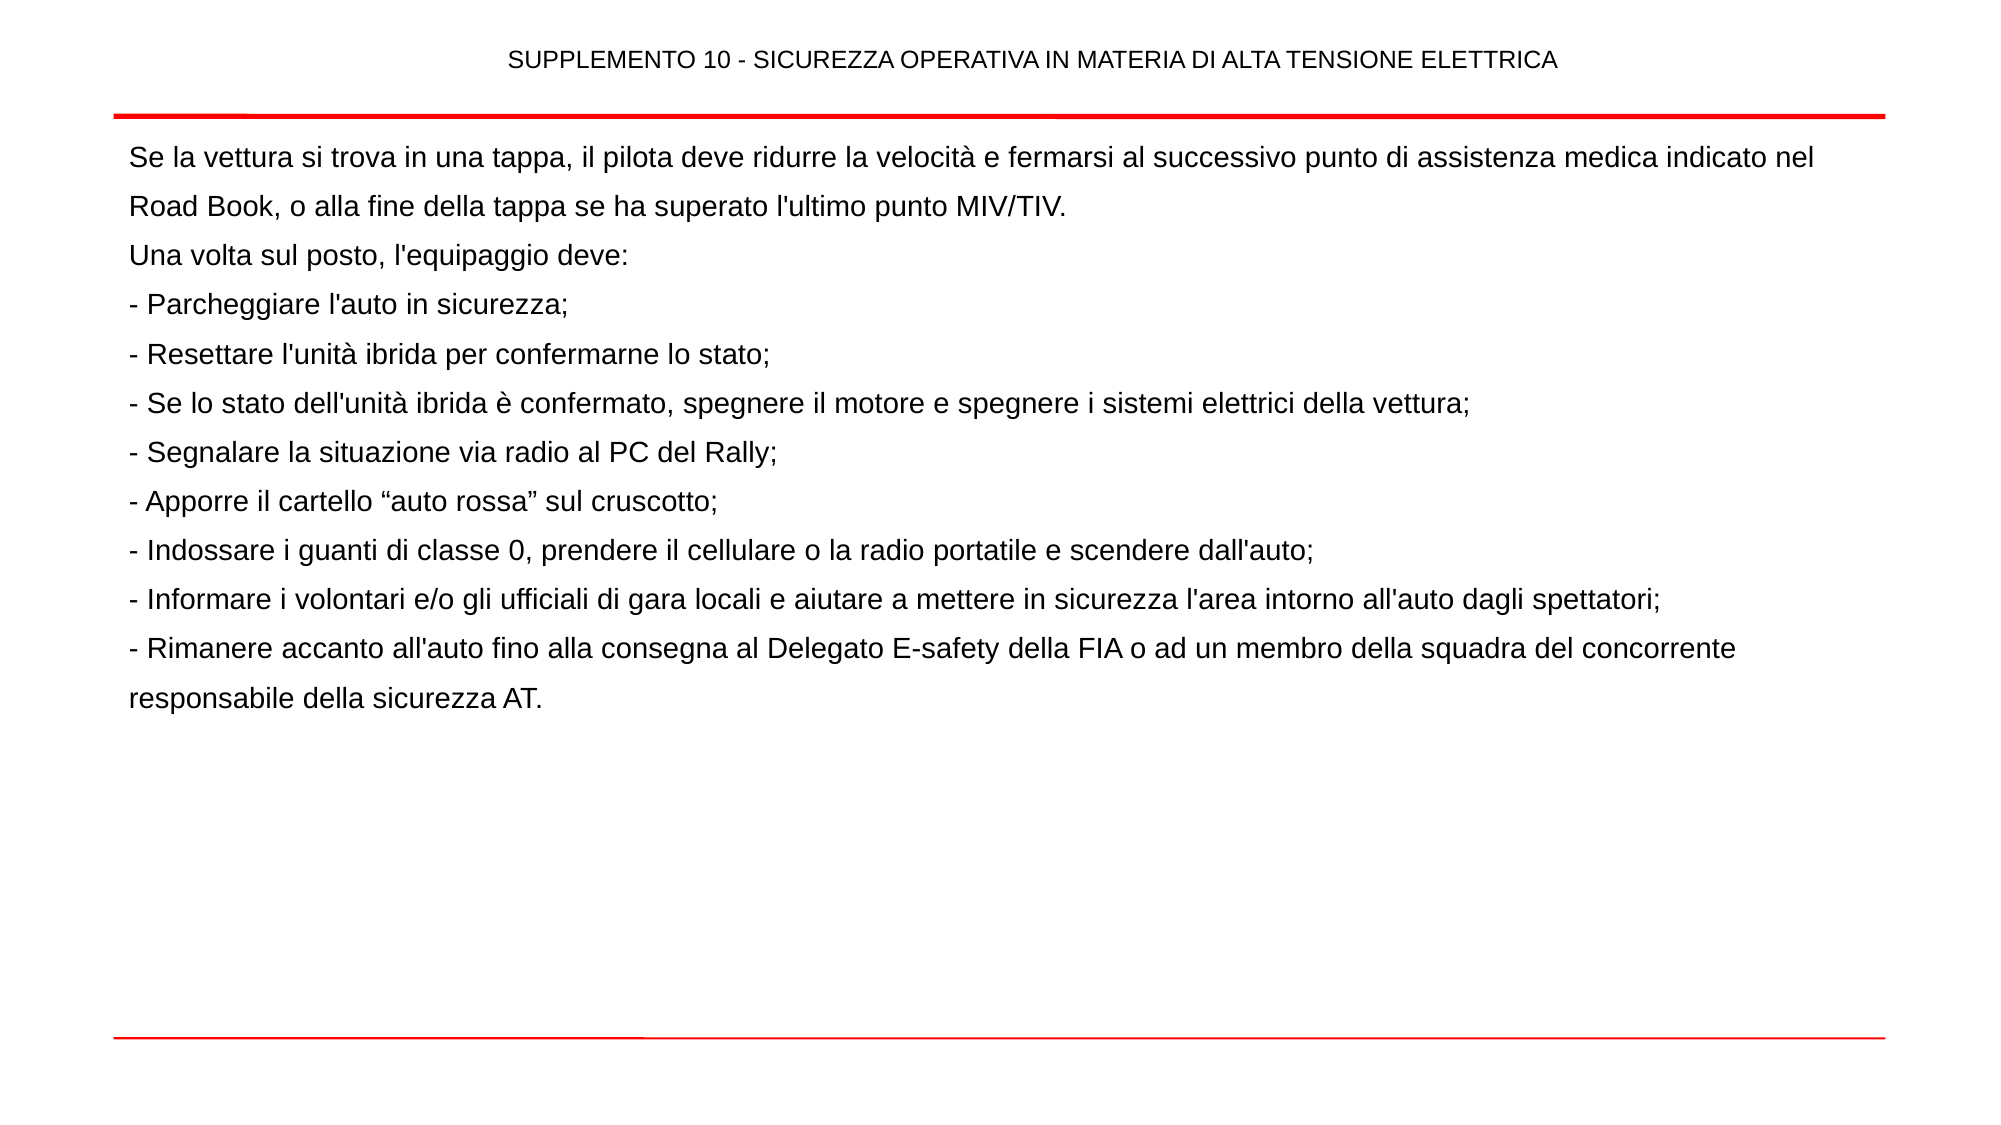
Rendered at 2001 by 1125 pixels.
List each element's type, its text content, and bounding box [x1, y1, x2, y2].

text_box Se la vettura si trova in una tappa, il pilota deve ridurre la velocità e fermarsi al successivo punto di assistenza medica indicato nel Road Book, o alla fine della tappa se ha superato l'ultimo punto MIV/TIV. Una volta sul posto, l'equipaggio deve: - Parcheggiare l'auto in sicurezza; - Resettare l'unità ibrida per confermarne lo stato; - Se lo stato dell'unità ibrida è confermato, spegnere il motore e spegnere i sistemi elettrici della vettura; - Segnalare la situazione via radio al PC del Rally; - Apporre il cartello “auto rossa” sul cruscotto; - Indossare i guanti di classe 0, prendere il cellulare o la radio portatile e scendere dall'auto; - Informare i volontari e/o gli ufficiali di gara locali e aiutare a mettere in sicurezza l'area intorno all'auto dagli spettatori; - Rimanere accanto all'auto fino alla consegna al Delegato E-safety della FIA o ad un membro della squadra del concorrente responsabile della sicurezza AT. [114, 117, 1886, 722]
text_box SUPPLEMENTO 10 - SICUREZZA OPERATIVA IN MATERIA DI ALTA TENSIONE ELETTRICA [173, 38, 1895, 82]
